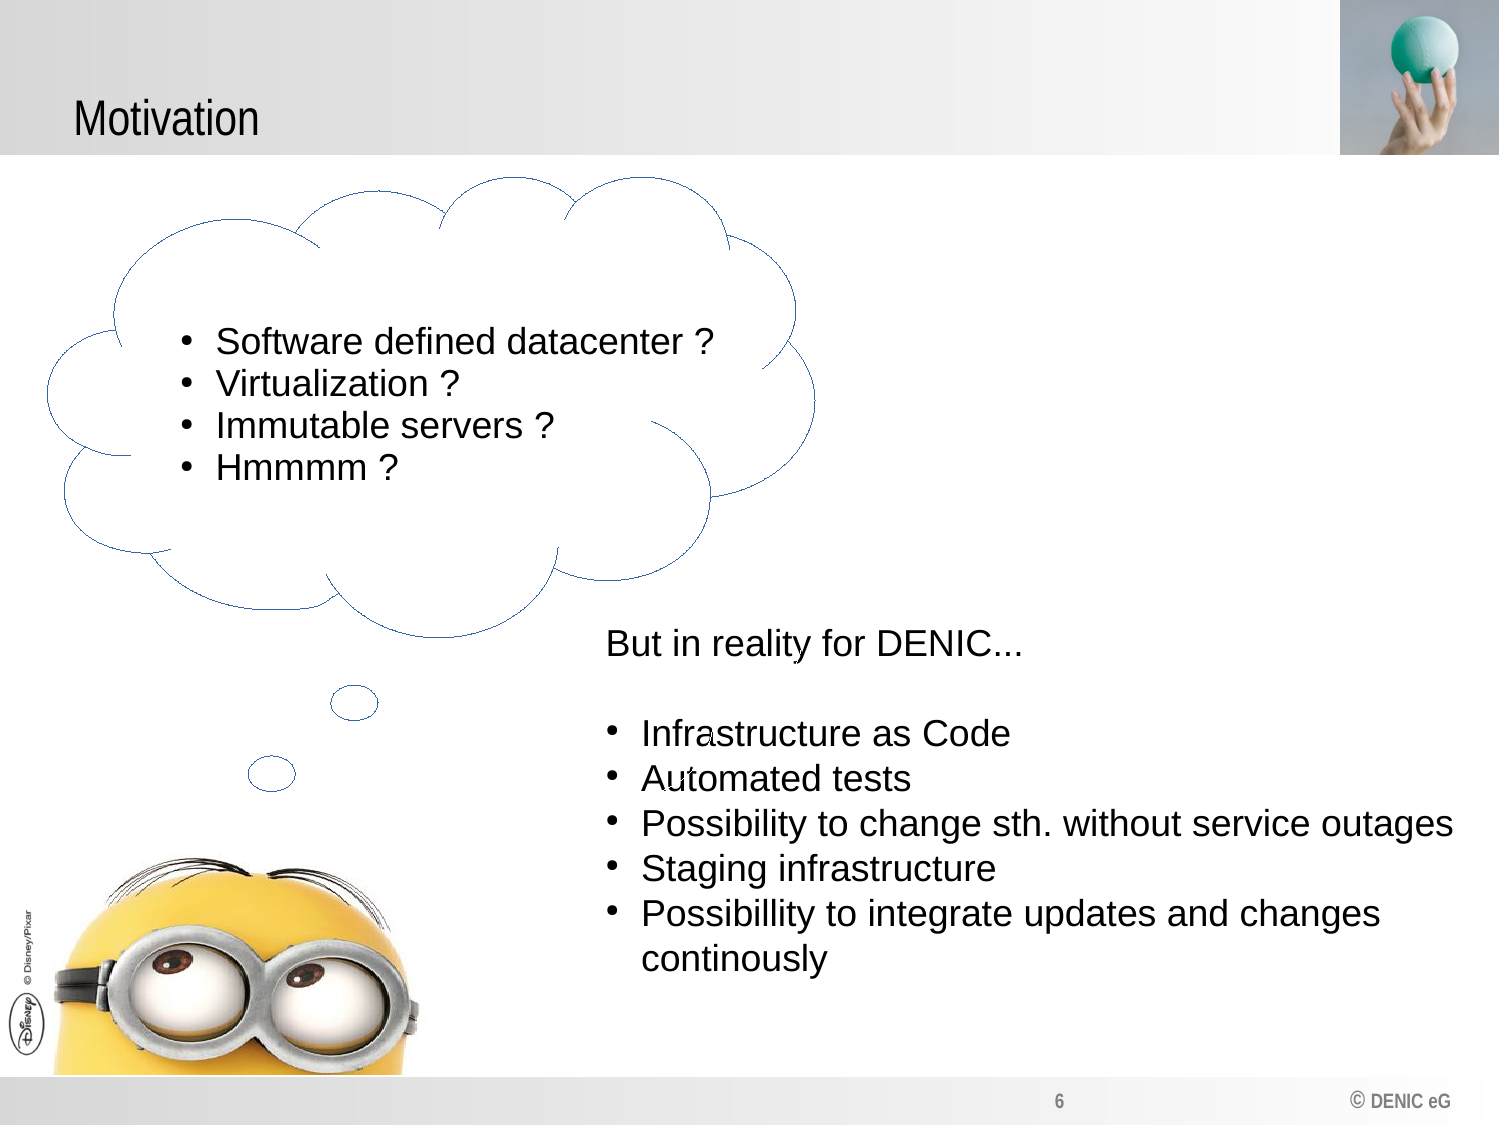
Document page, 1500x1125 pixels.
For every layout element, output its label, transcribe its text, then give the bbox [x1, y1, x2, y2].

text_box Software defined datacenter ? Virtualization ? Immutable servers ? Hmmmm ? [165, 313, 745, 497]
picture [1340, 0, 1499, 155]
picture [6, 661, 438, 1075]
text_box But in reality for DENIC... Infrastructure as Code Automated tests Possibility to change sth. without service outages Staging infrastructure Possibillity to integrate updates and changes continously [590, 611, 1500, 1004]
text_box <Nummer> © DENIC eG [79, 1083, 1452, 1122]
text_box Motivation [73, 75, 1350, 146]
